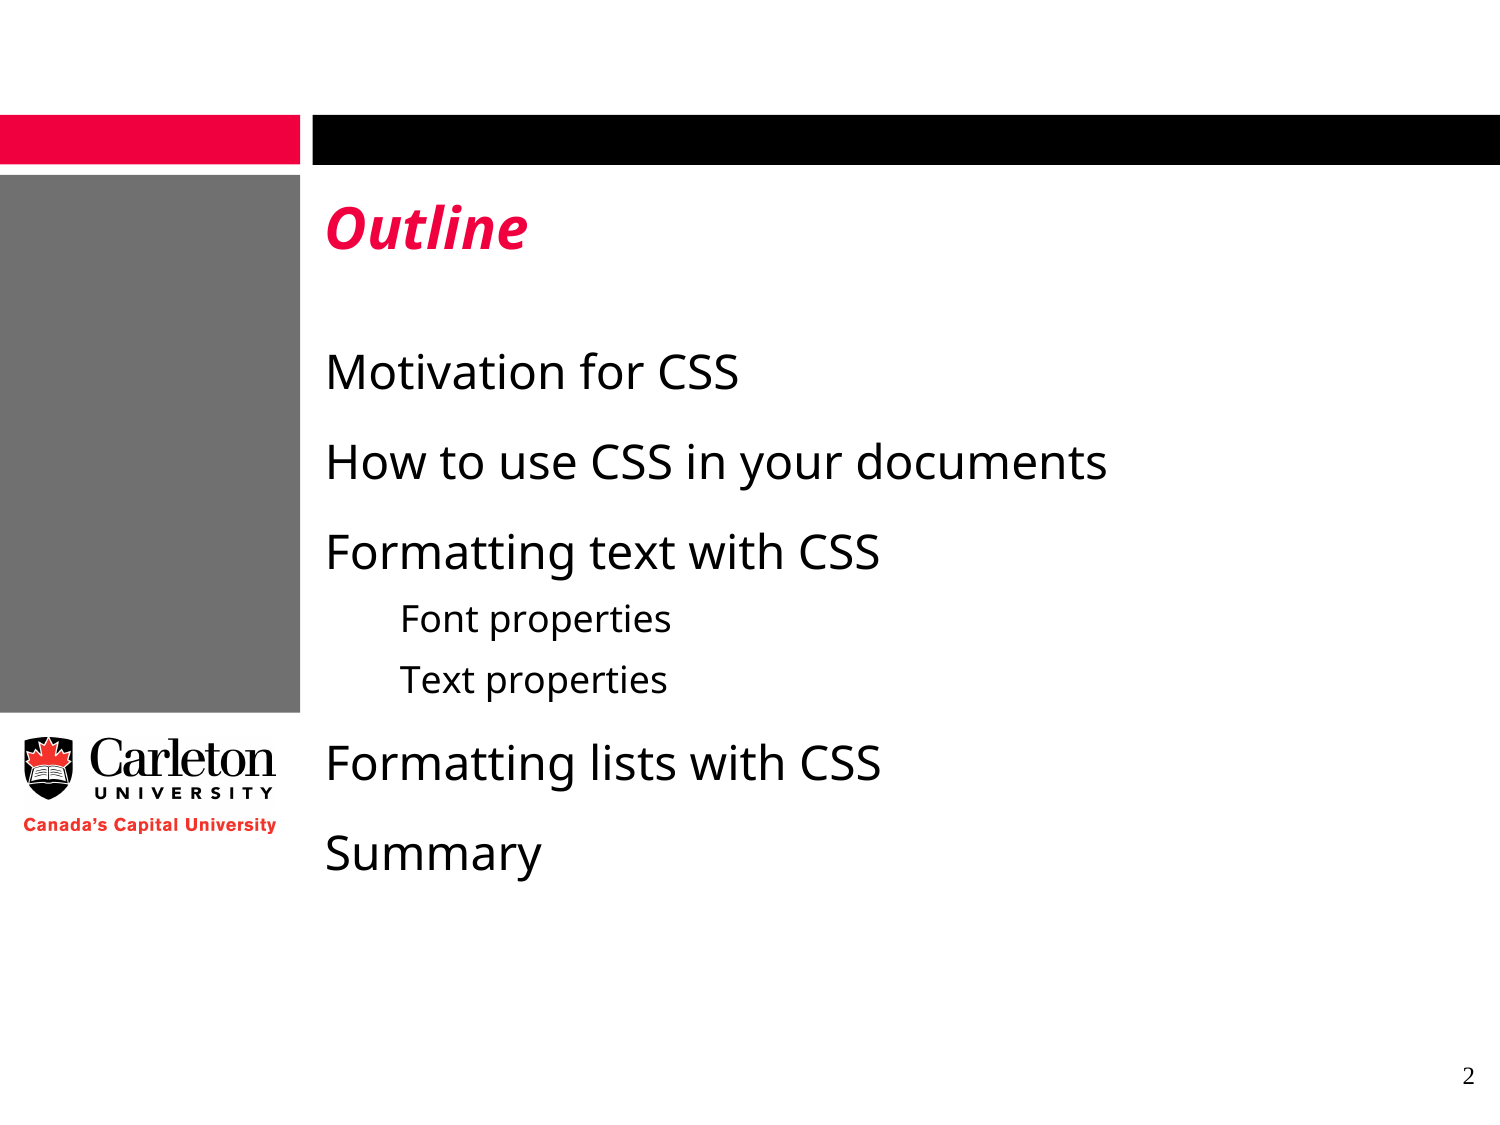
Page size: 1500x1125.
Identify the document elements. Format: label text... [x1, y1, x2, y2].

list Motivation for CSS How to use CSS in your documents Formatting text with CSS Font properties Text properties Formatting lists with CSS Summary [324, 324, 1450, 1051]
title Outline [324, 187, 1450, 324]
picture [24, 737, 276, 834]
